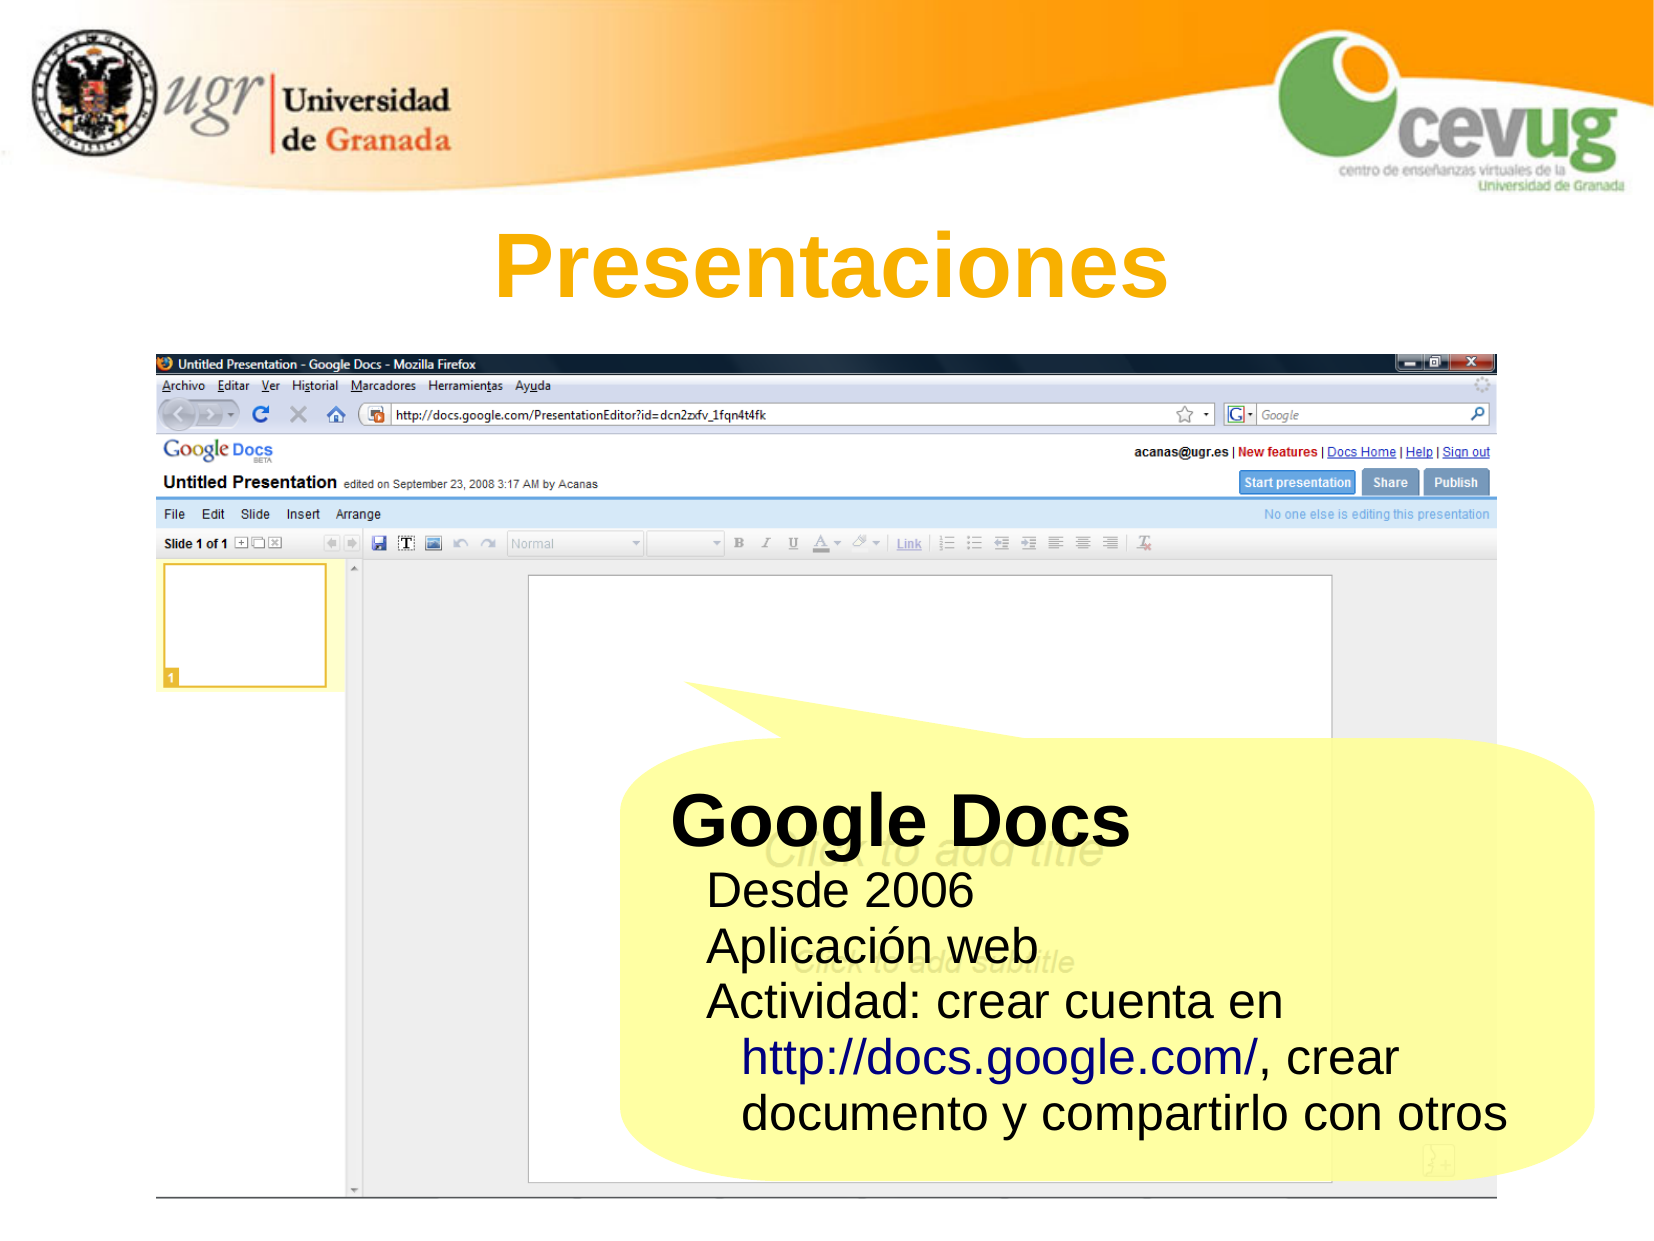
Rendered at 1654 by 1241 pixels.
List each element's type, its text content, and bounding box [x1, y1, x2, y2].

title Presentaciones [88, 177, 1577, 355]
text_box Google Docs Desde 2006 Aplicación web Actividad: crear cuenta en http://docs.google.com/, crear documento y compartirlo con otros [620, 681, 1595, 1182]
picture [156, 354, 1497, 1199]
